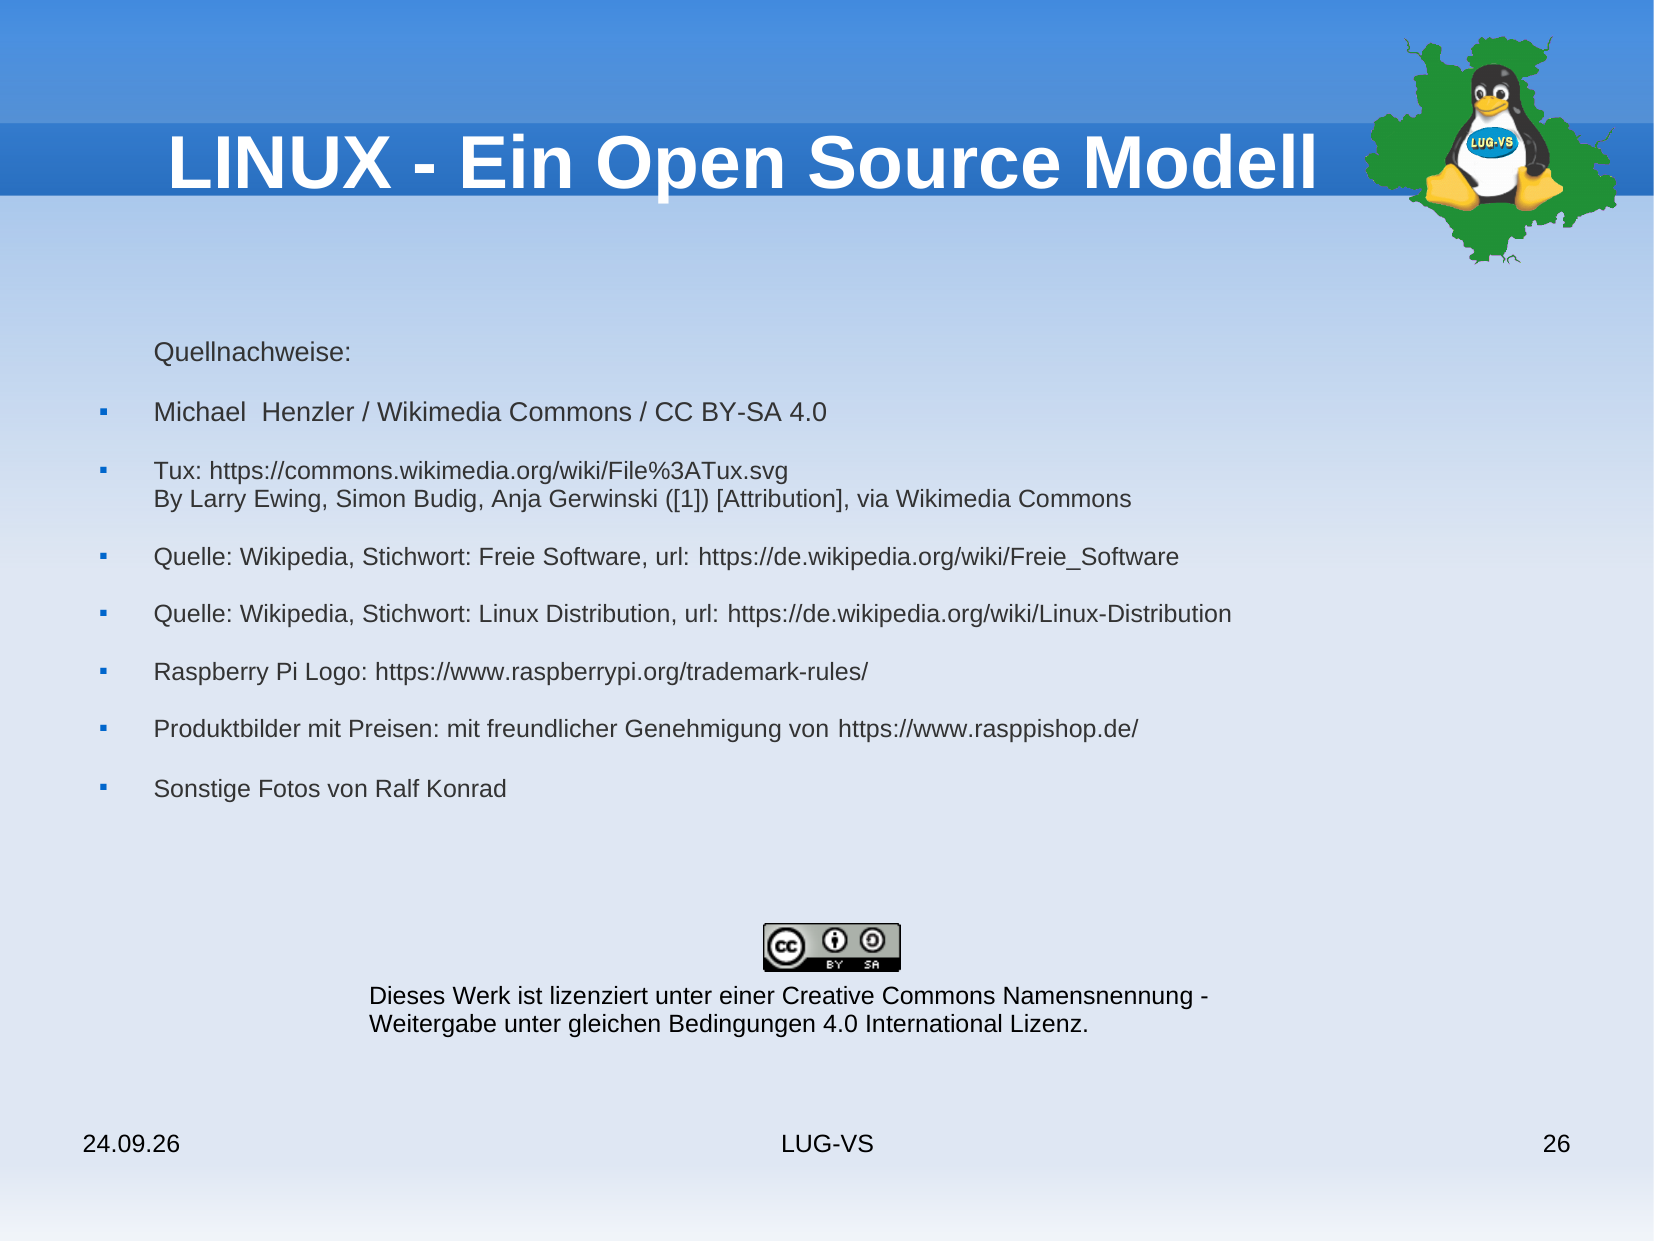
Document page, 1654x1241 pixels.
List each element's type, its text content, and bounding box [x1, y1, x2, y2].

list Quellnachweise: Michael Henzler / Wikimedia Commons / CC BY-SA 4.0 Tux: https://commons.wikimedia.org/wiki/File%3ATux.svg By Larry Ewing, Simon Budig, Anja Gerwinski ([1]) [Attribution], via Wikimedia Commons Quelle: Wikipedia, Stichwort: Freie Software, url: https://de.wikipedia.org/wiki/Freie_Software Quelle: Wikipedia, Stichwort: Linux Distribution, url: https://de.wikipedia.org/wiki/Linux-Distribution Raspberry Pi Logo: https://www.raspberrypi.org/trademark-rules/ Produktbilder mit Preisen: mit freundlicher Genehmigung von https://www.rasppishop.de/ Sonstige Fotos von Ralf Konrad [82, 337, 1571, 1109]
title LINUX - Ein Open Source Modell [0, 59, 1489, 267]
picture [0, 0, 1654, 1241]
text_box Dieses Werk ist lizenziert unter einer Creative Commons Namensnennung - Weitergabe unter gleichen Bedingungen 4.0 International Lizenz. [354, 974, 1329, 1046]
